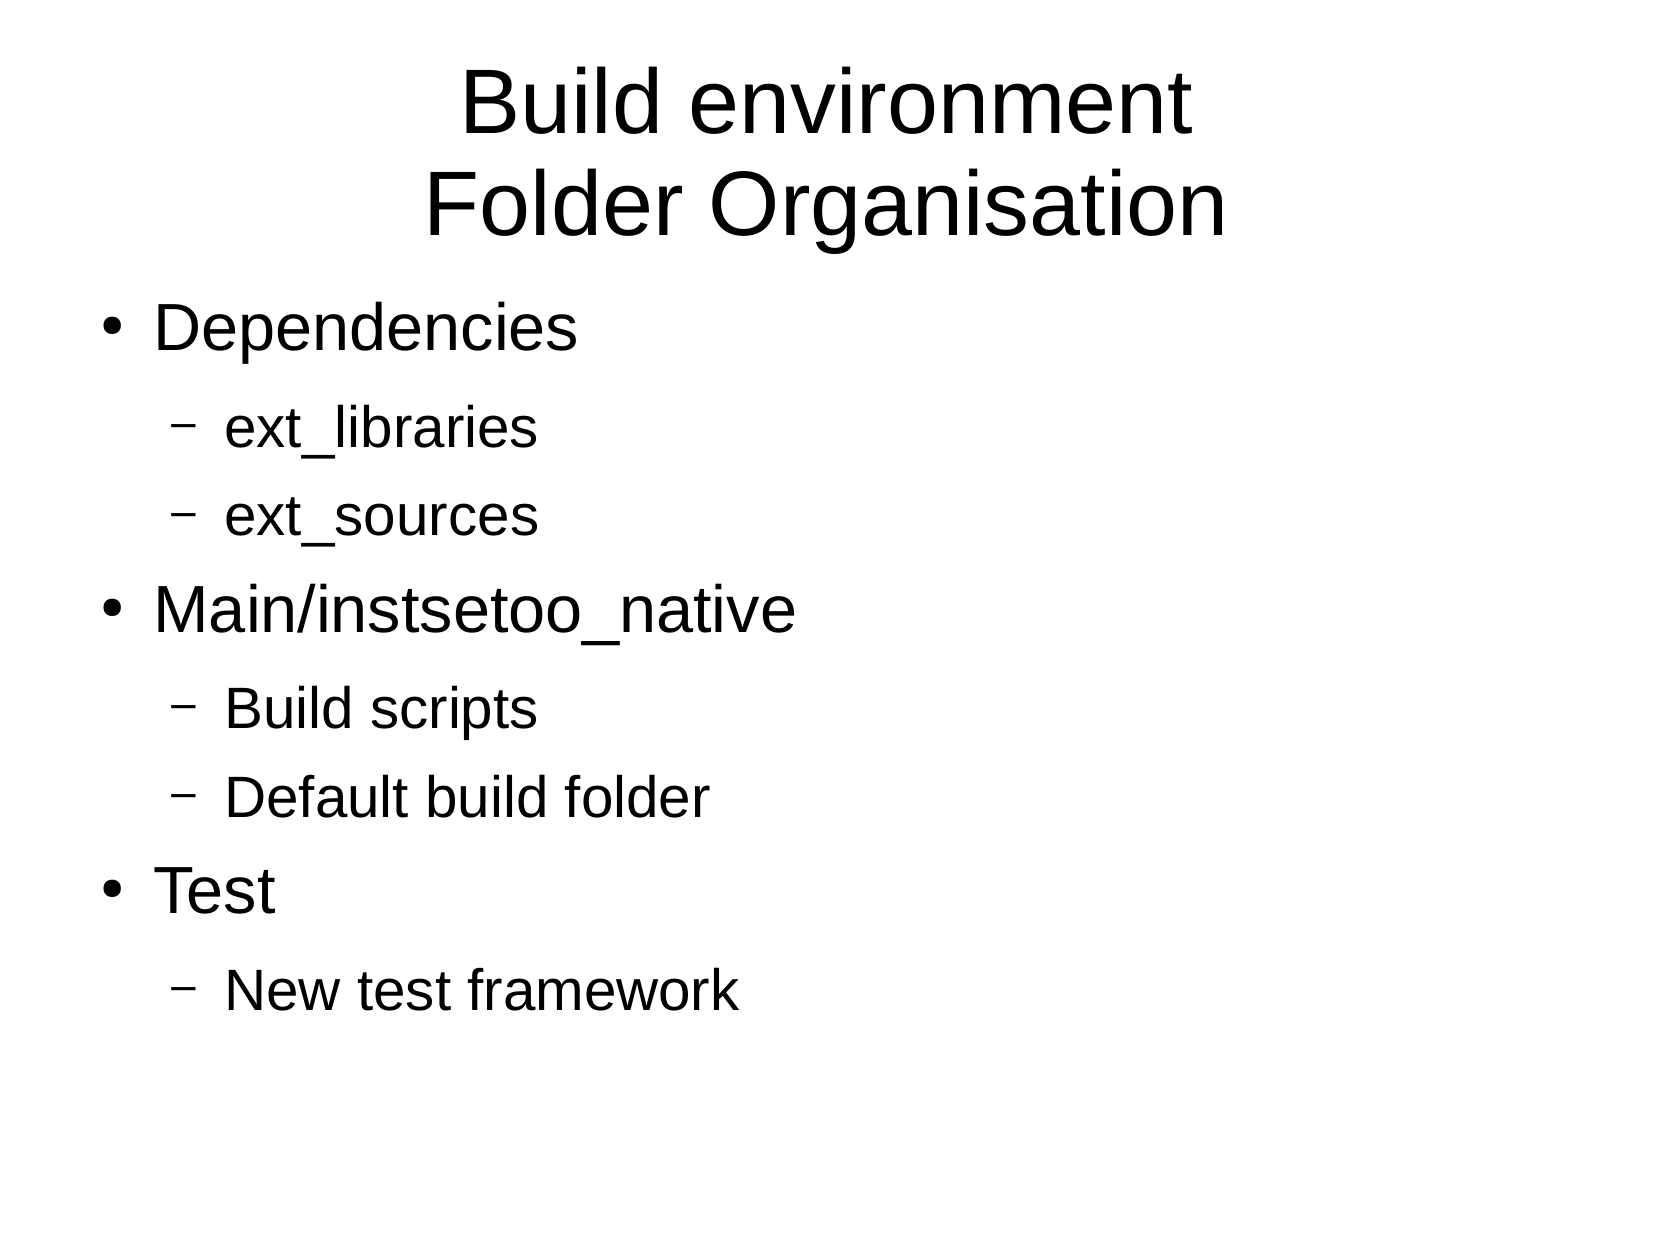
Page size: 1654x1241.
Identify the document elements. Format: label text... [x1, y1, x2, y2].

list Dependencies ext_libraries ext_sources Main/instsetoo_native Build scripts Default build folder Test New test framework [82, 290, 1571, 1109]
title Build environment Folder Organisation [82, 49, 1571, 257]
